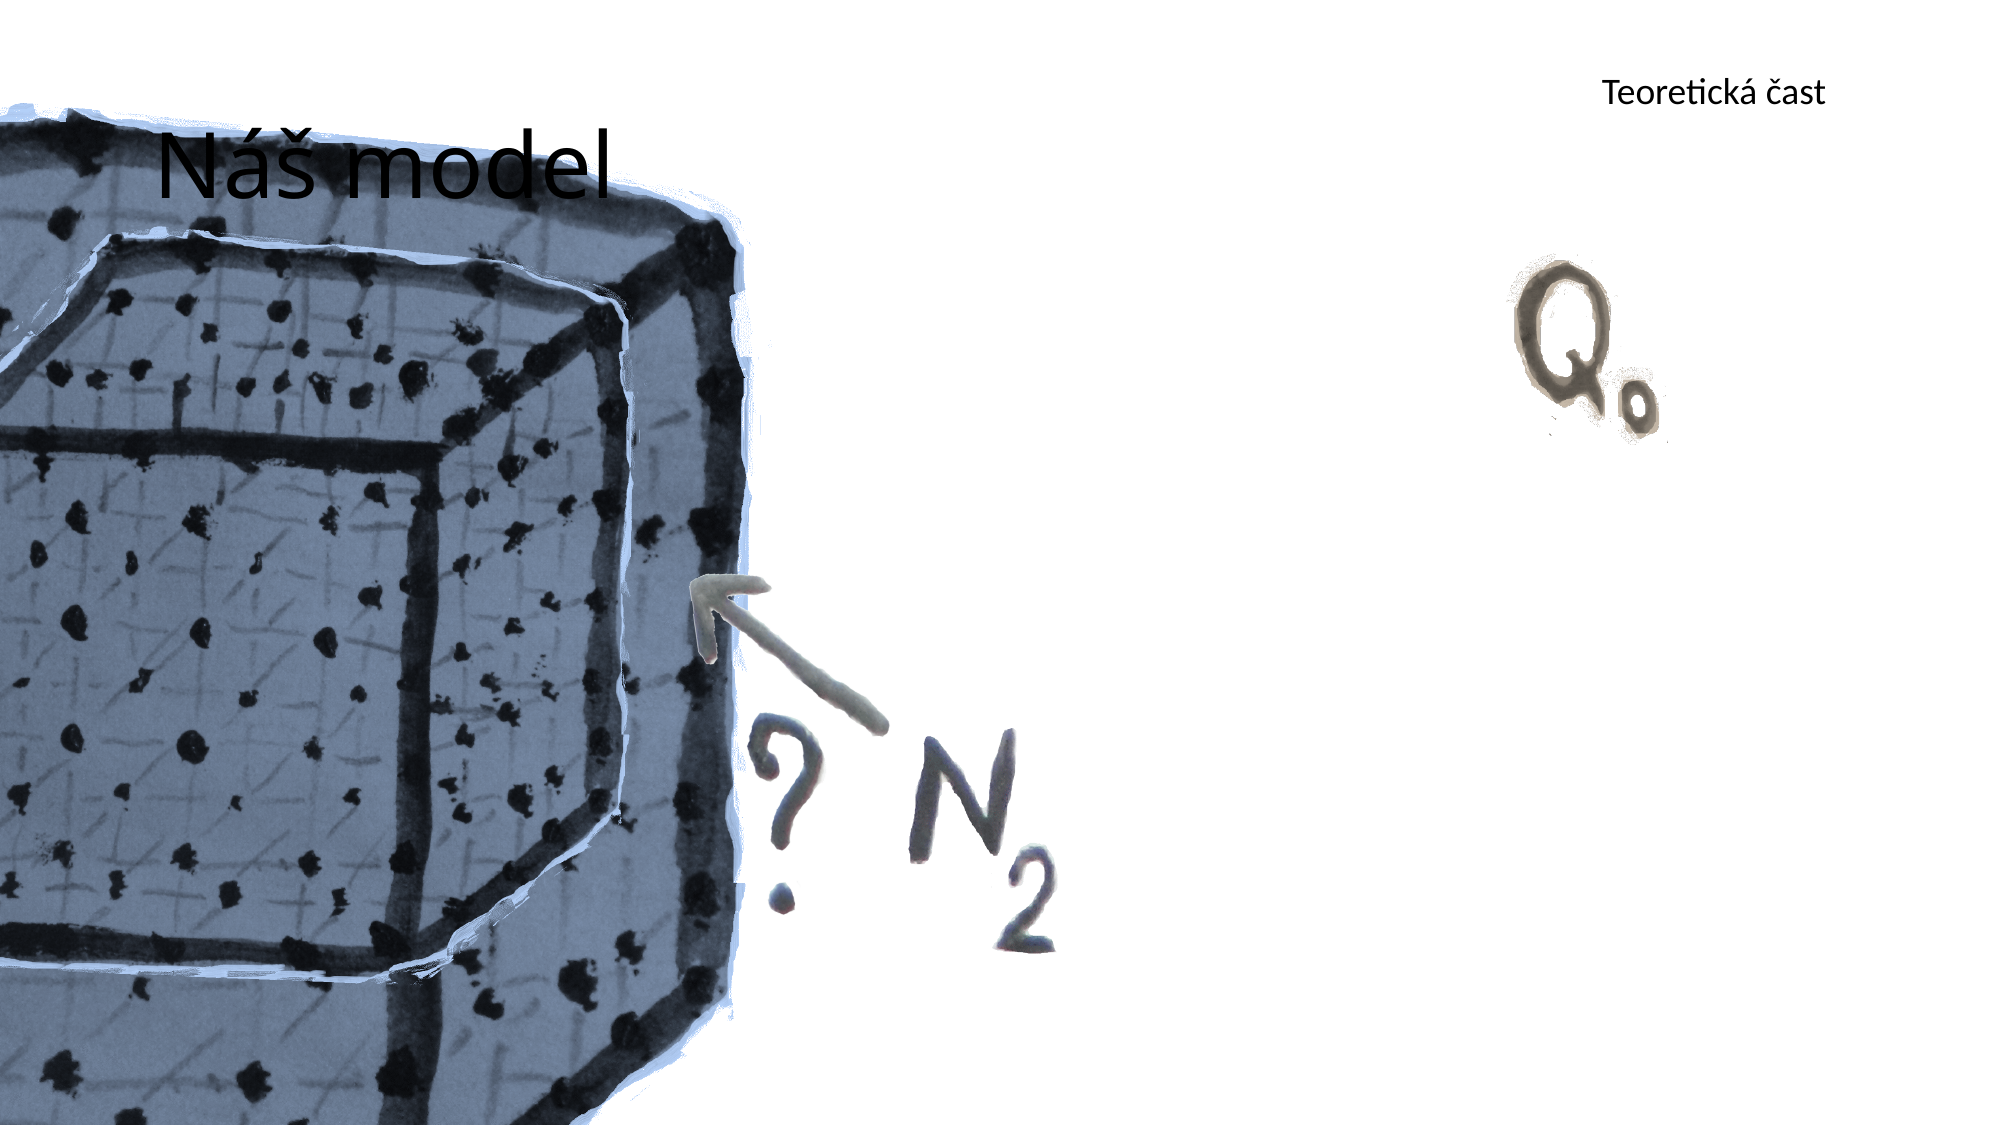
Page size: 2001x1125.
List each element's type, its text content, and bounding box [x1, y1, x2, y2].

title Náš model [138, 60, 1864, 278]
picture [1501, 252, 1674, 460]
picture [0, 90, 1073, 1125]
text_box Teoretická čast [1587, 59, 1863, 120]
